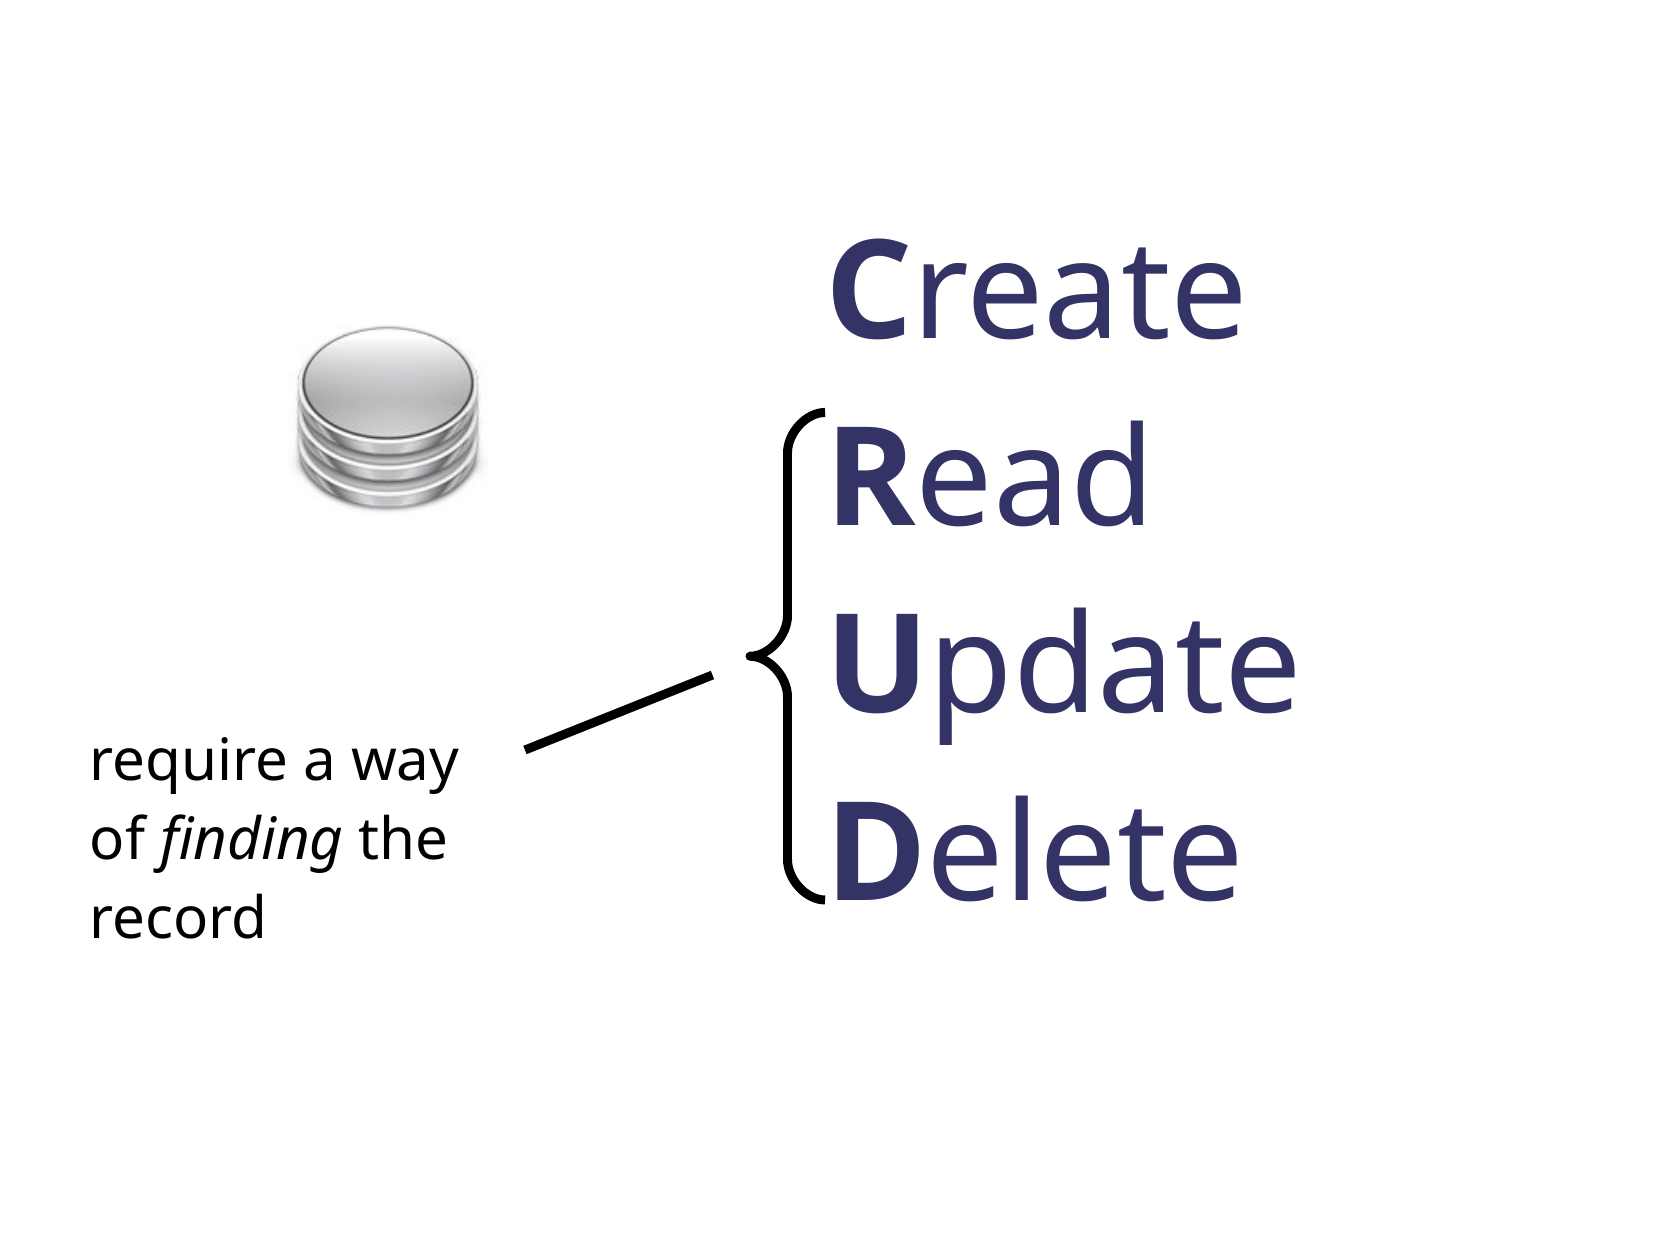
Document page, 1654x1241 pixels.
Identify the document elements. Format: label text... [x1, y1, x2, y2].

title Create Read Update Delete [825, 231, 1526, 901]
text_box require a way of finding the record [75, 710, 526, 938]
picture [287, 324, 488, 526]
